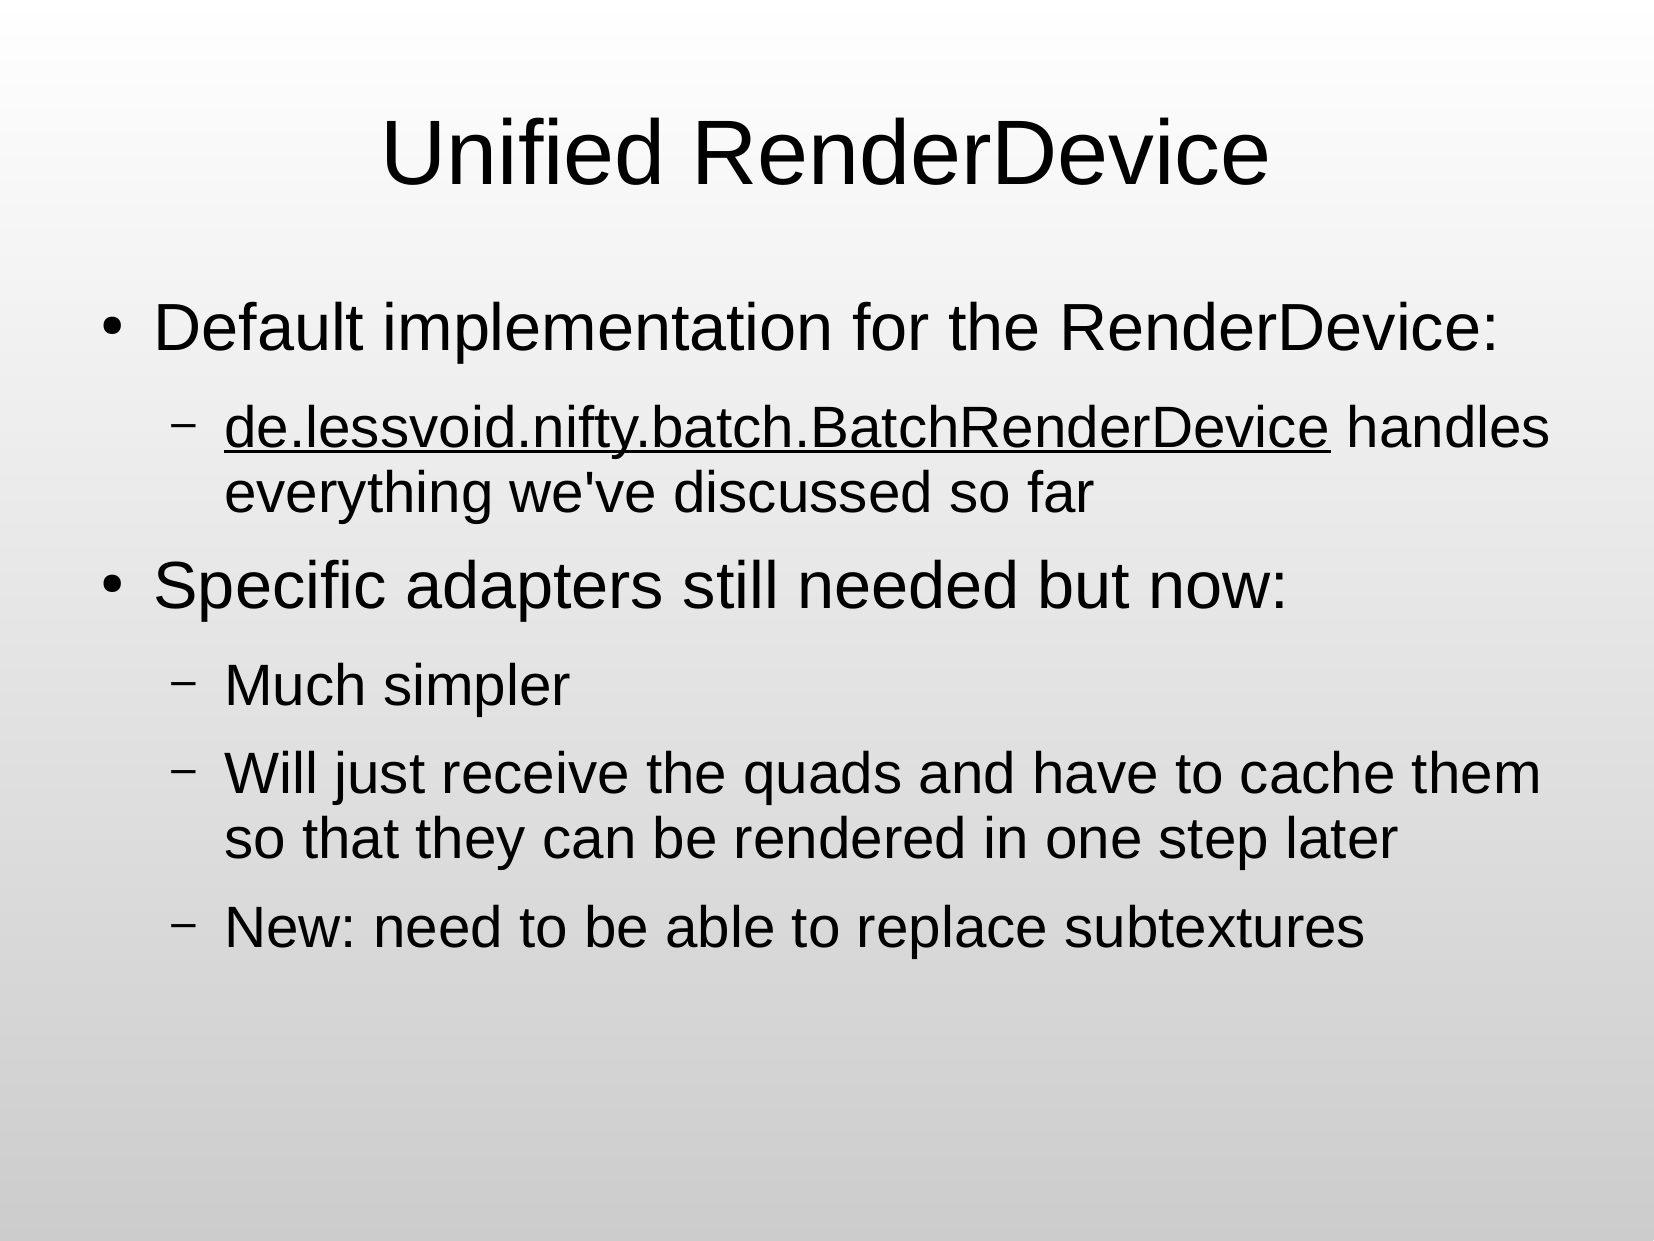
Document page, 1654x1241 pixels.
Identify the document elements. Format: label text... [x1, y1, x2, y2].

title Unified RenderDevice [82, 49, 1571, 257]
list Default implementation for the RenderDevice: de.lessvoid.nifty.batch.BatchRenderDevice handles everything we've discussed so far Specific adapters still needed but now: Much simpler Will just receive the quads and have to cache them so that they can be rendered in one step later New: need to be able to replace subtextures [82, 290, 1571, 1109]
